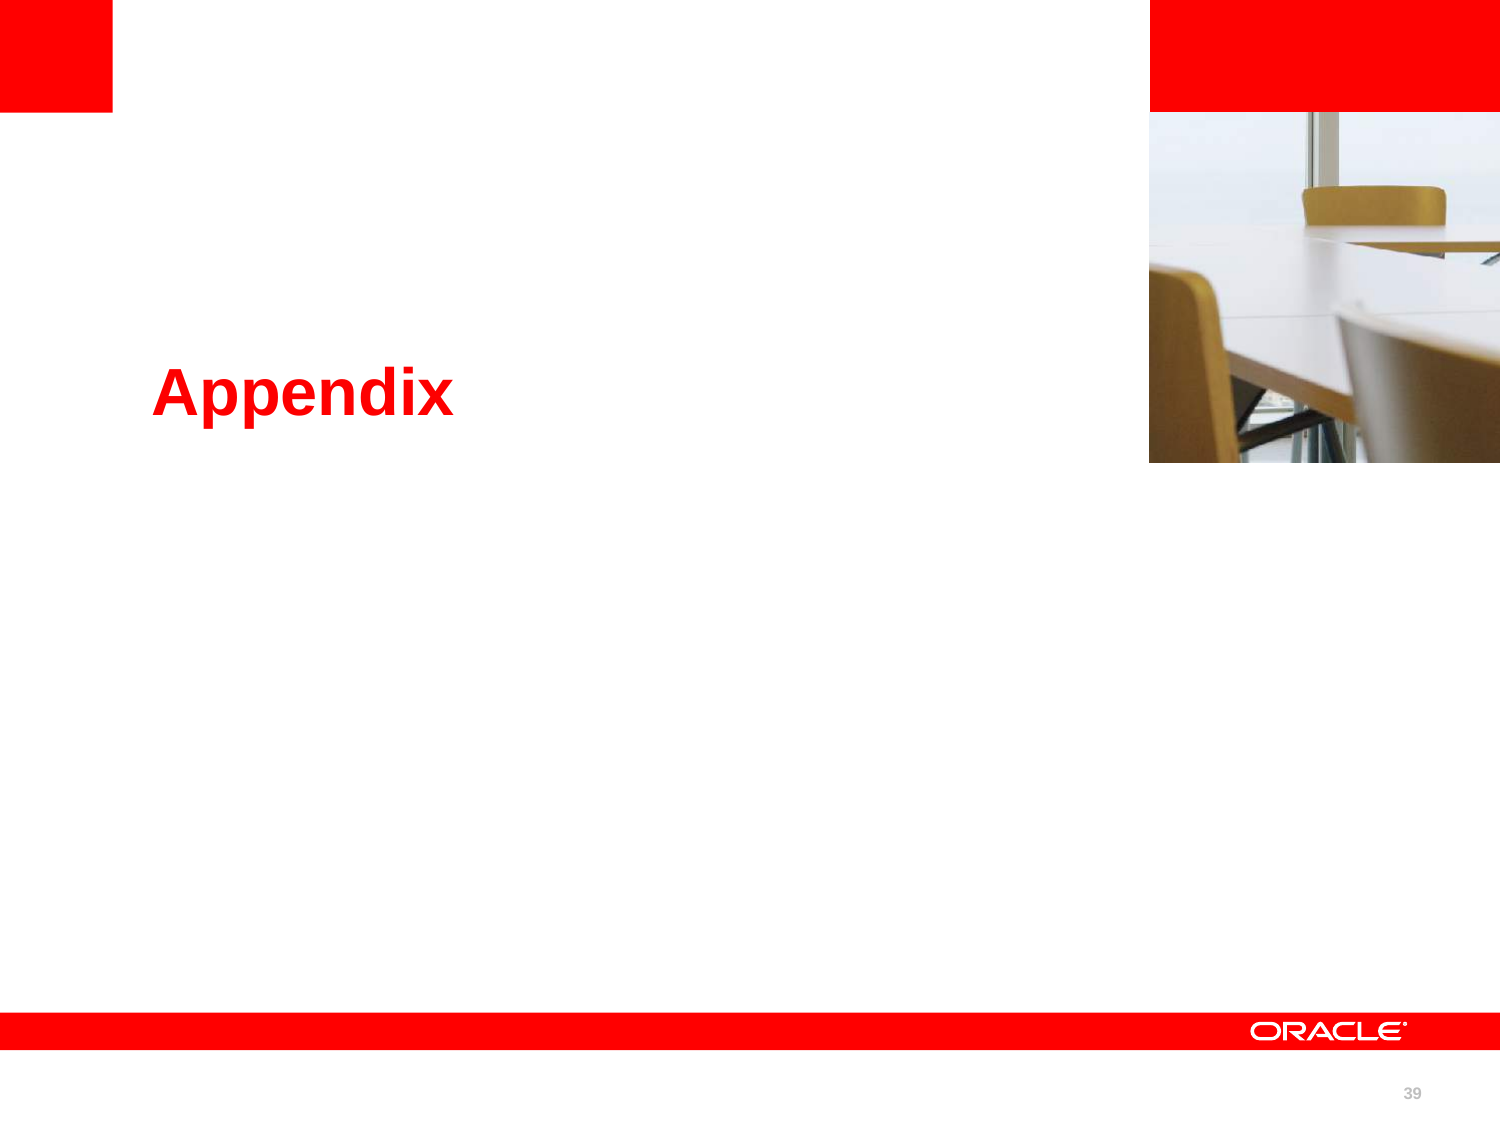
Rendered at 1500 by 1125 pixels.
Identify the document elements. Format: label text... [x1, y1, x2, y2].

text_box Appendix [136, 347, 932, 438]
picture [1149, 0, 1500, 463]
